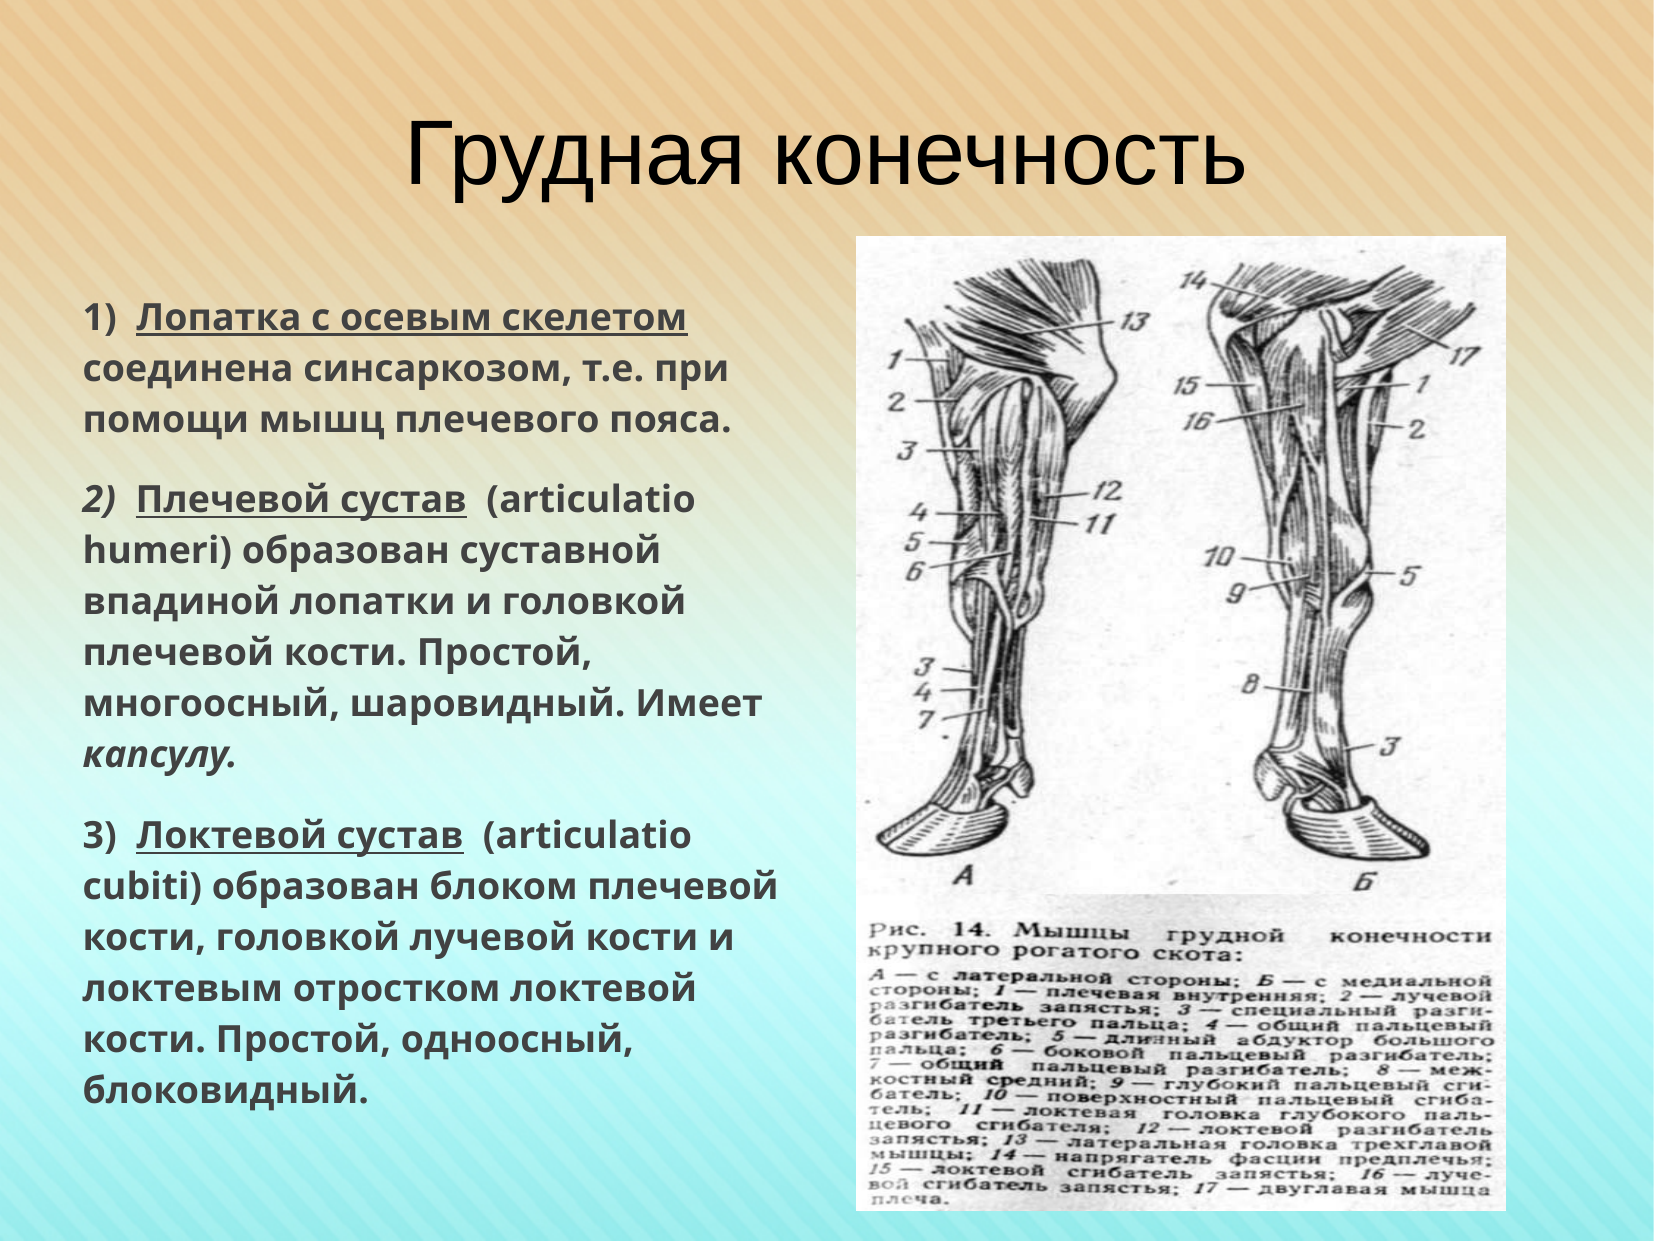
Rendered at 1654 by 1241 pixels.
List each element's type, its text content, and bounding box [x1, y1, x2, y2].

picture [0, 0, 1654, 1241]
list 1) Лопатка с осевым скелетом соединена синсаркозом, т.е. при помощи мышц плечевого пояса. 2) Плечевой сустав (articulatio humeri) образован суставной впадиной лопатки и головкой плечевой кости. Простой, многоосный, шаровидный. Имеет капсулу. 3) Локтевой сустав (articulatio cubiti) образован блоком плечевой кости, головкой лучевой кости и локтевым отростком локтевой кости. Простой, одноосный, блоковидный. [82, 290, 809, 1109]
title Грудная конечность [82, 49, 1571, 257]
